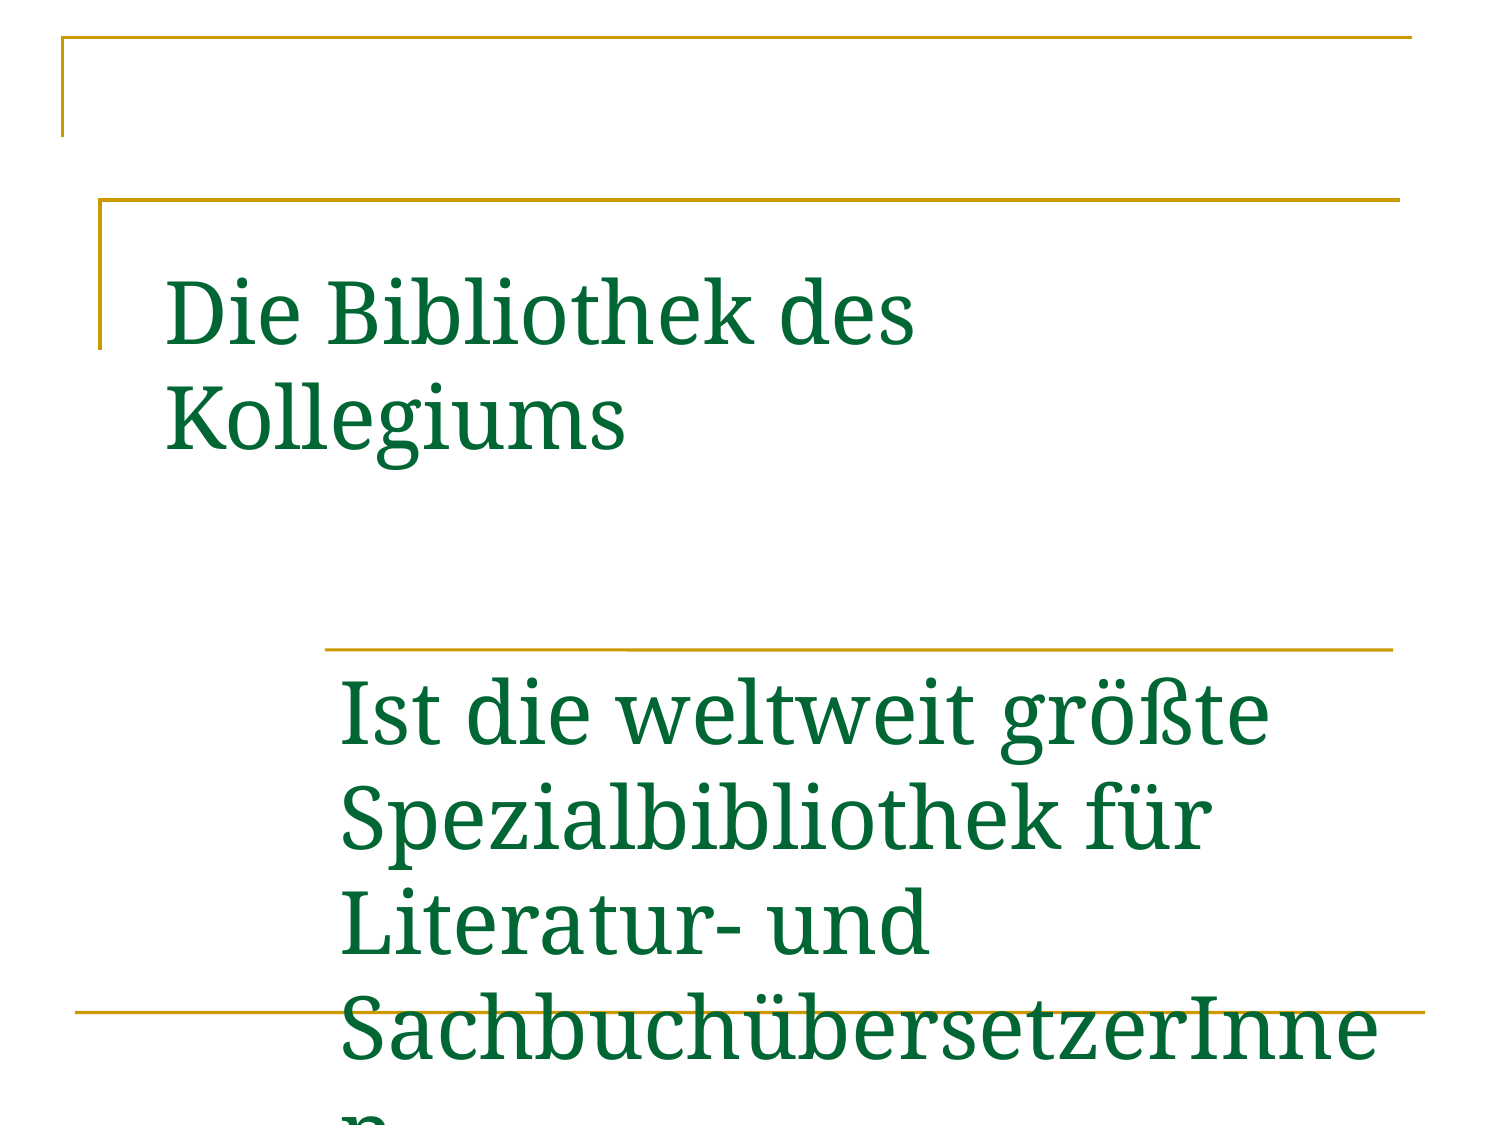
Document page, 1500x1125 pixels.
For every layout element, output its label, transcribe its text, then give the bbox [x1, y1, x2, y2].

subtitle Ist die weltweit größte Spezialbibliothek für Literatur- und SachbuchübersetzerInnen [324, 650, 1400, 938]
title Die Bibliothek des Kollegiums [150, 249, 1401, 538]
